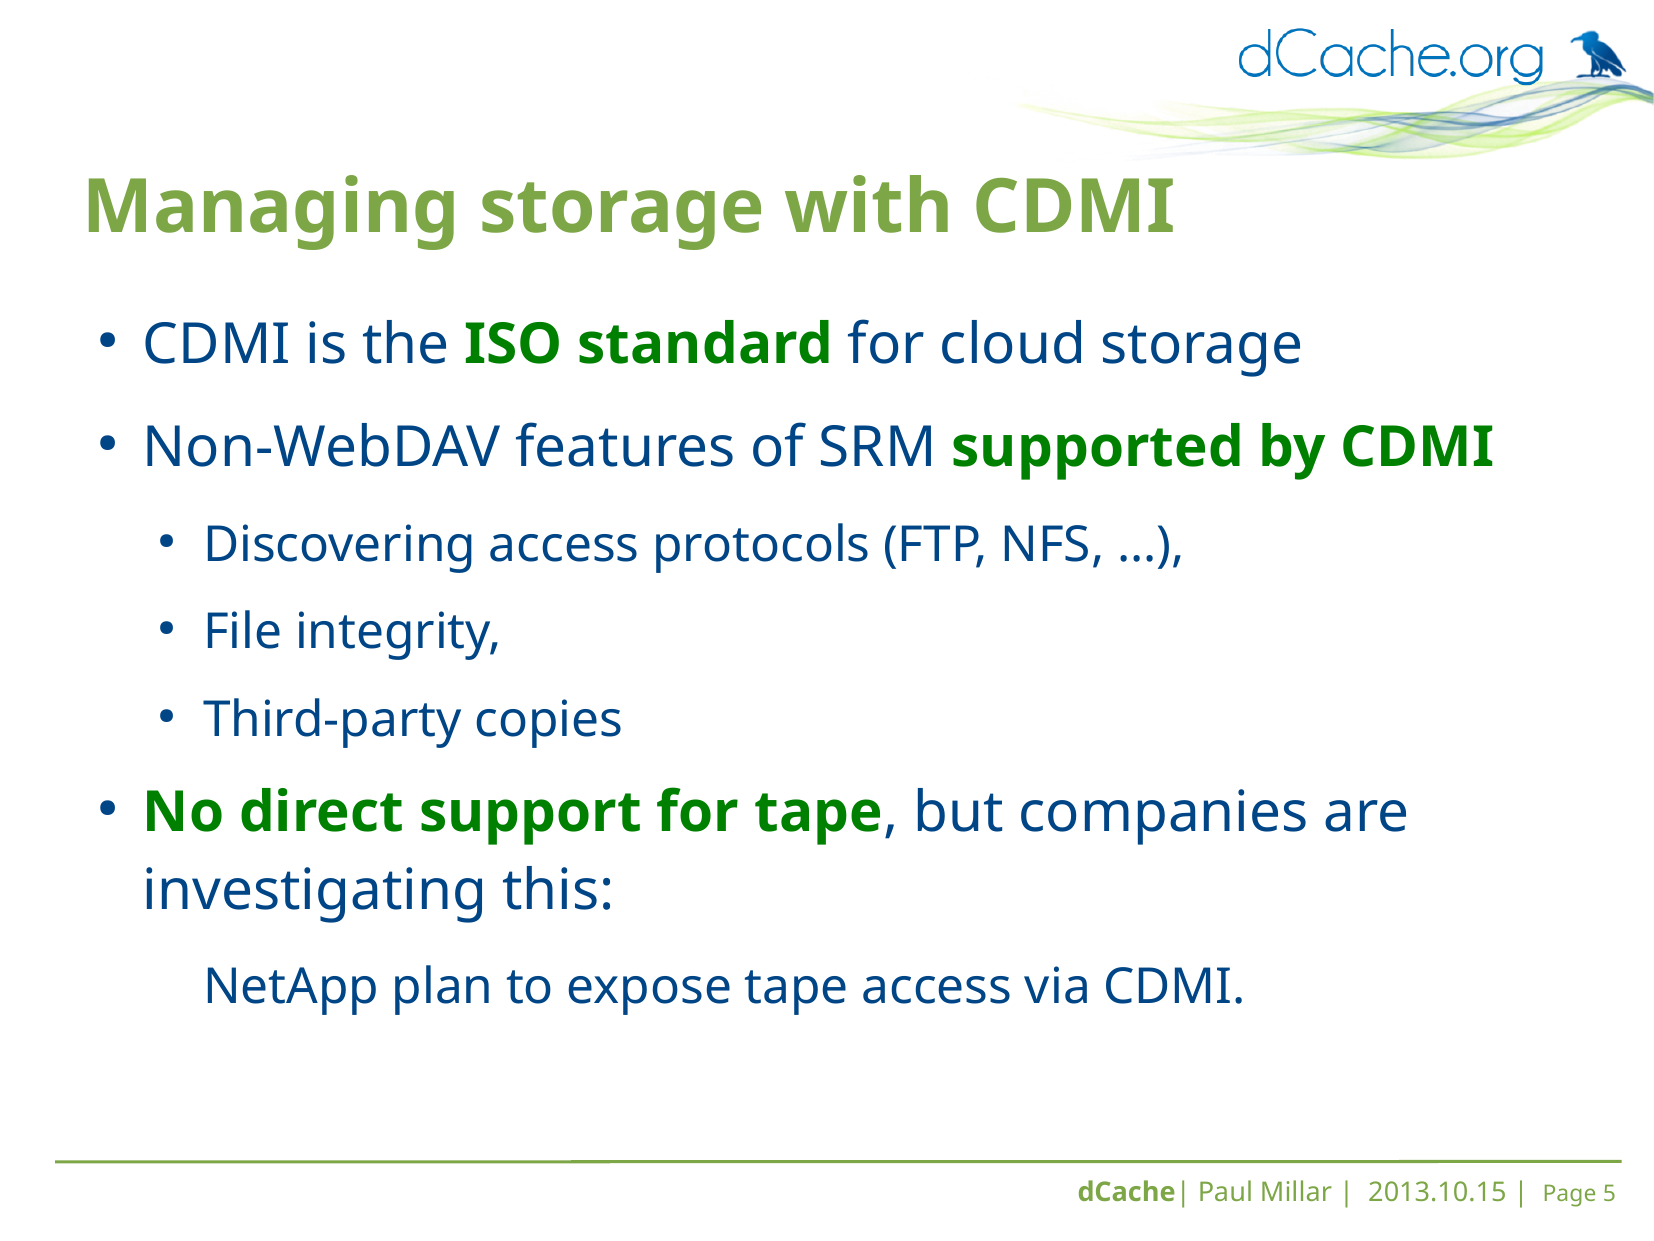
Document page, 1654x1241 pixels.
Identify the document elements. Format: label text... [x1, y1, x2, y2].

list CDMI is the ISO standard for cloud storage Non-WebDAV features of SRM supported by CDMI Discovering access protocols (FTP, NFS, …), File integrity, Third-party copies No direct support for tape, but companies are investigating this: NetApp plan to expose tape access via CDMI. [82, 302, 1571, 1023]
picture [956, 16, 1654, 169]
title Managing storage with CDMI [82, 156, 1605, 251]
